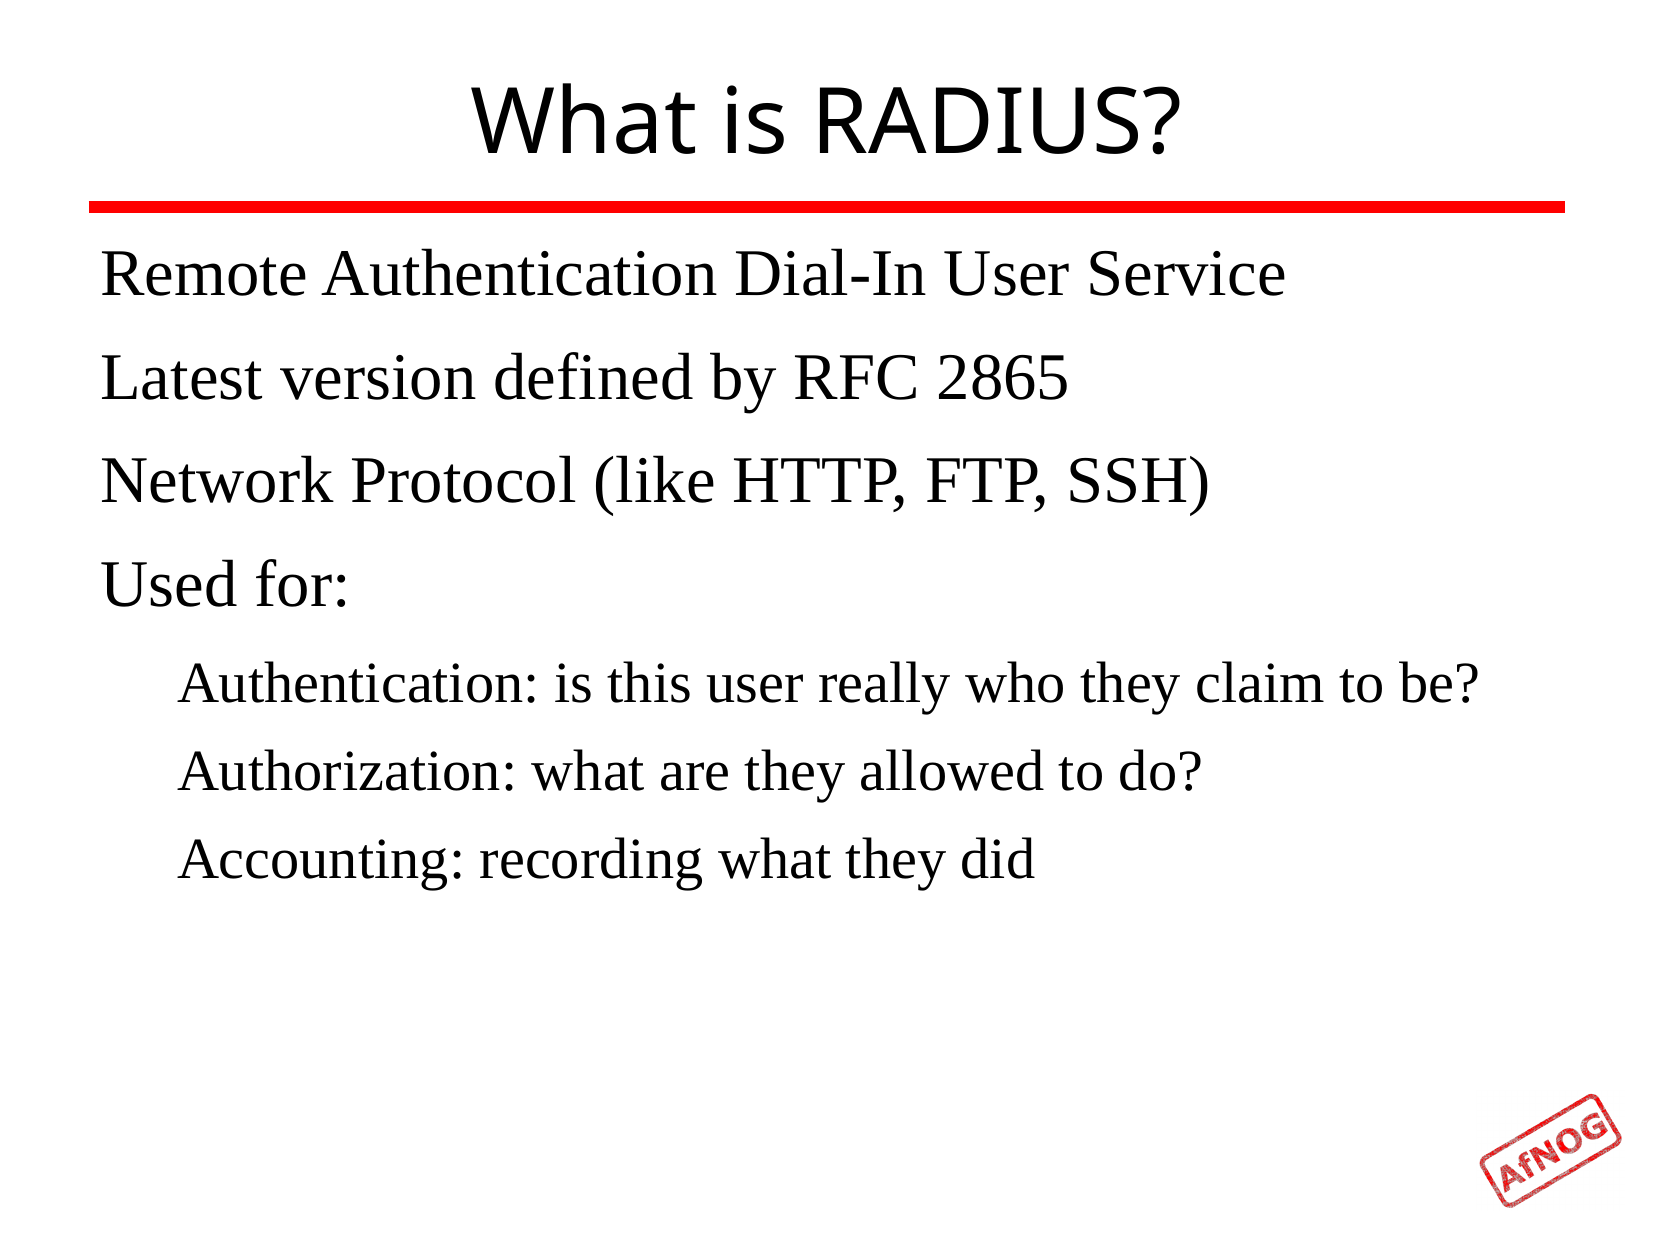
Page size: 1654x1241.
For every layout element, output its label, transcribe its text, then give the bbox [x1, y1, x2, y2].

list Remote Authentication Dial-In User Service Latest version defined by RFC 2865 Network Protocol (like HTTP, FTP, SSH) Used for: Authentication: is this user really who they claim to be? Authorization: what are they allowed to do? Accounting: recording what they did [82, 236, 1571, 1123]
picture [1476, 1090, 1625, 1211]
title What is RADIUS? [88, 29, 1565, 207]
